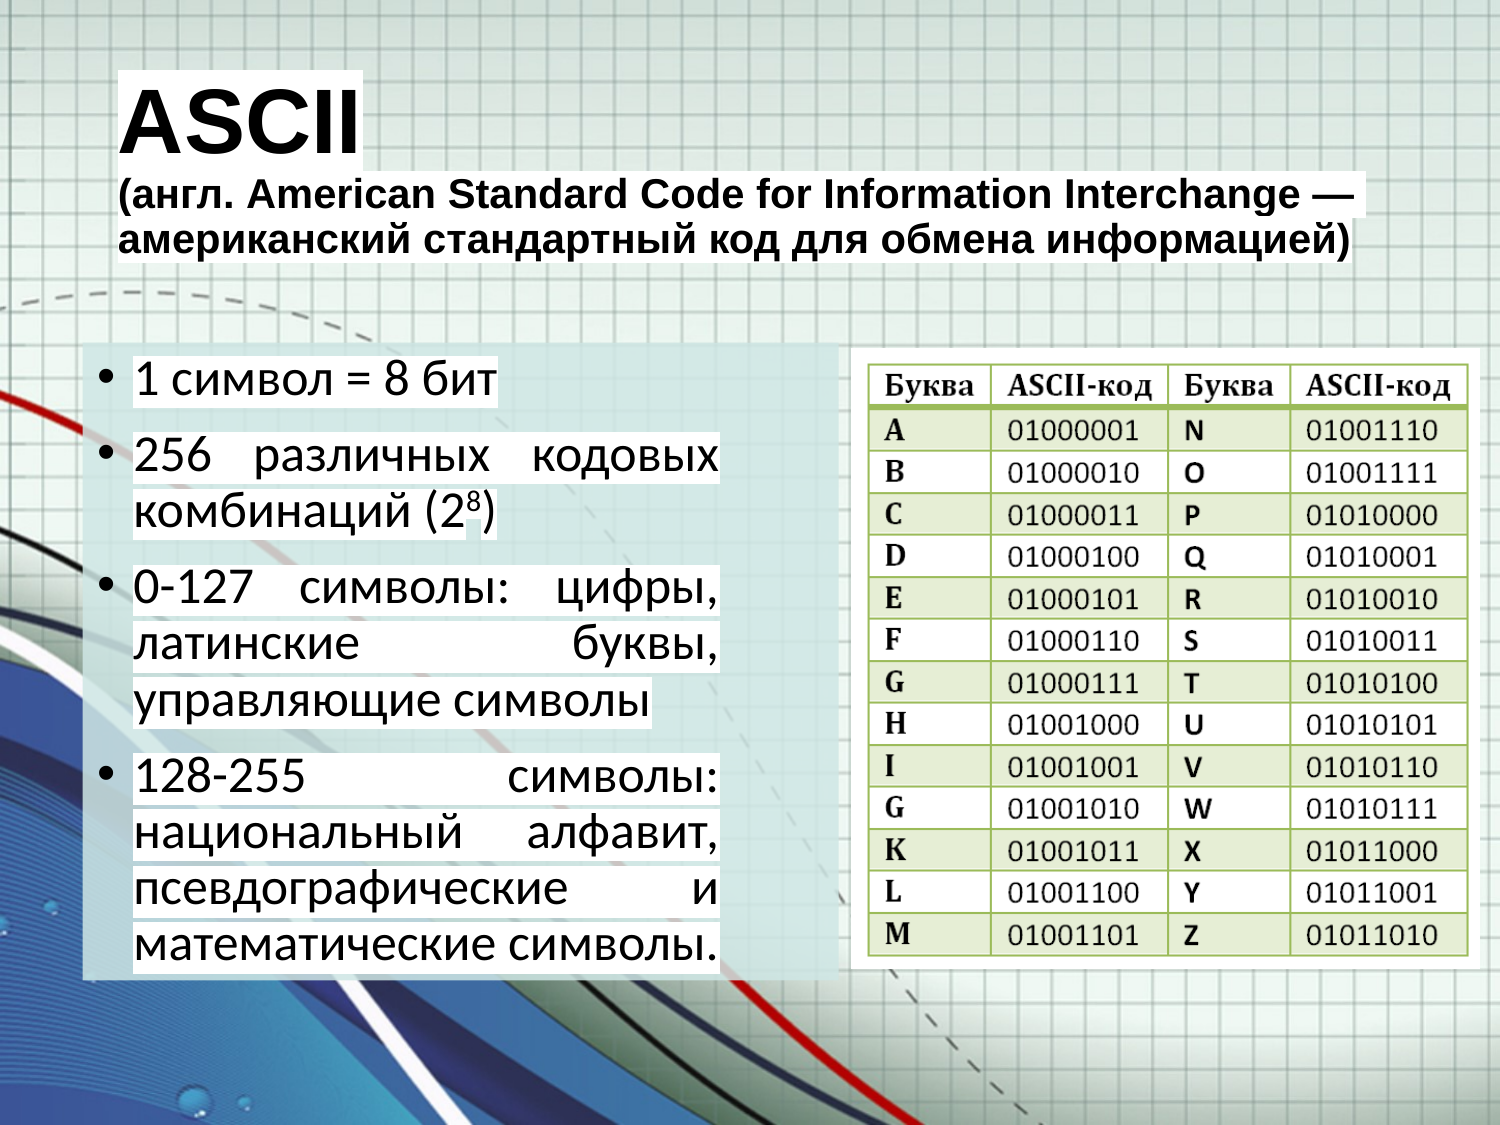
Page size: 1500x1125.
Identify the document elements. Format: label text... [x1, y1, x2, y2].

title ASCII (англ. American Standard Code for Information Interchange — американский стандартный код для обмена информацией) [103, 59, 1397, 278]
list 1 символ = 8 бит 256 различных кодовых комбинаций (28) 0-127 символы: цифры, латинские буквы, управляющие символы 128-255 символы: национальный алфавит, псевдографические и математические символы. [82, 342, 839, 981]
picture [0, 0, 1500, 1125]
